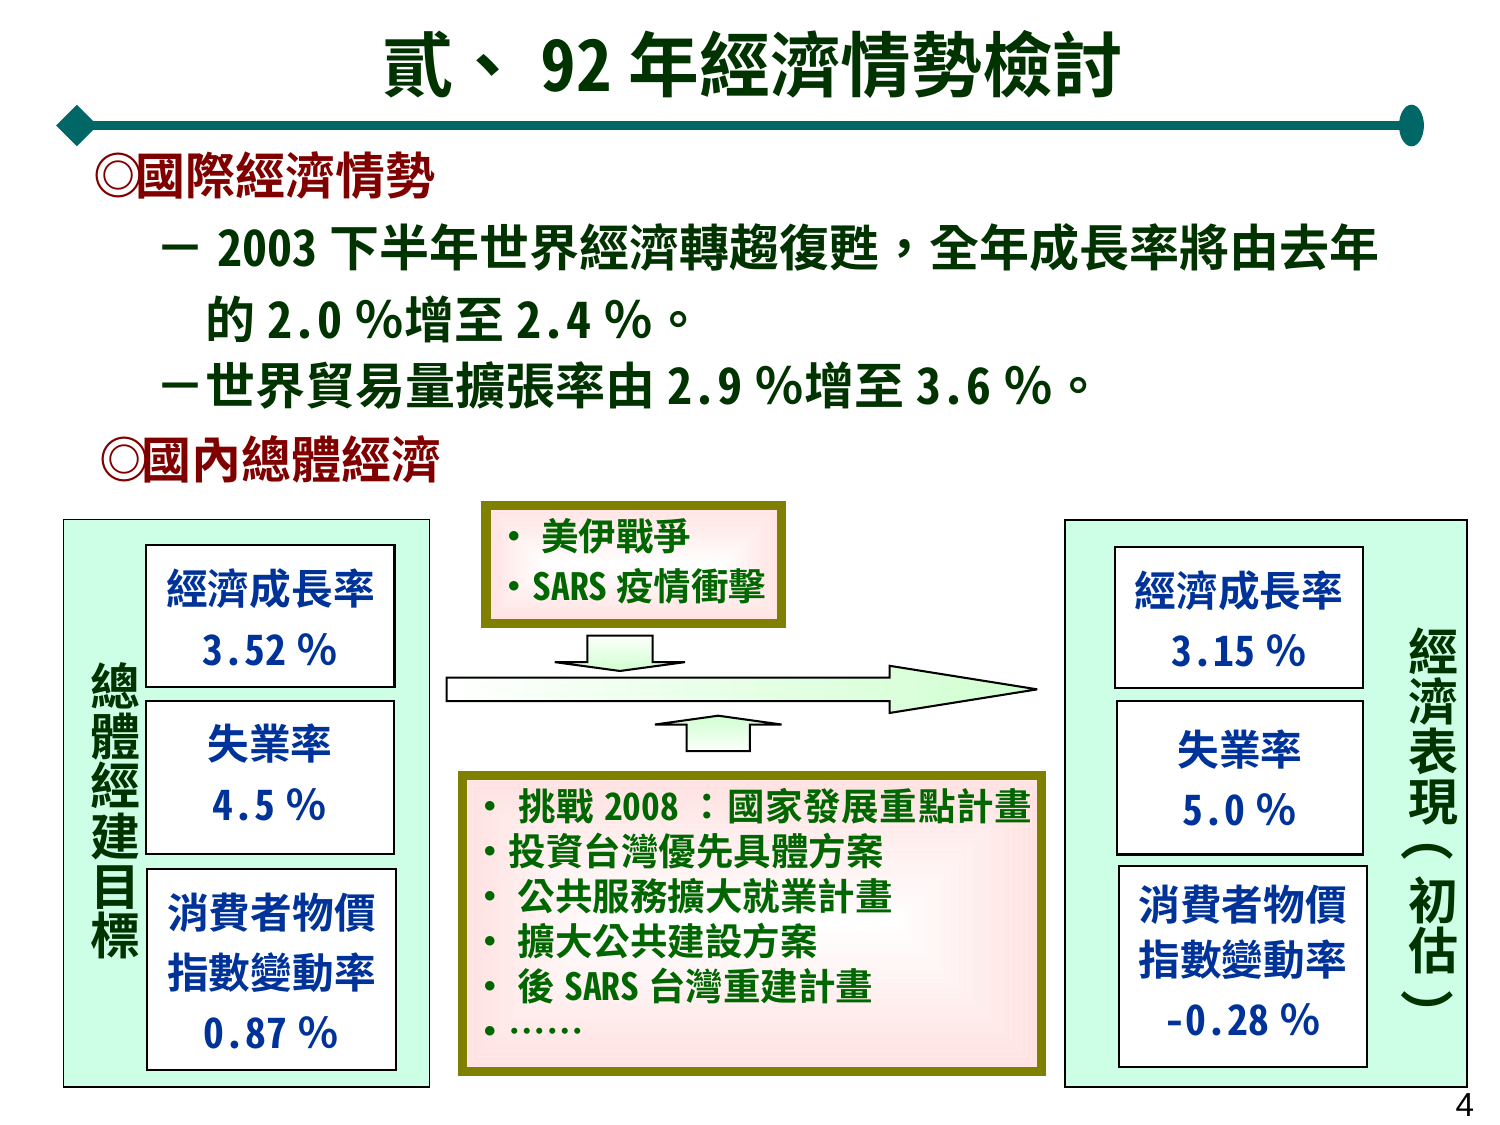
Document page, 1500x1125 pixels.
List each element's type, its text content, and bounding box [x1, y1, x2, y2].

text_box ◎國際經濟情勢 －2003下半年世界經濟轉趨復甦，全年成長率將由去年 的2.0％增至2.4％。 －世界貿易量擴張率由2.9％增至3.6％。 [84, 136, 1420, 433]
text_box [1065, 519, 1467, 1088]
text_box 貳、92年經濟情勢檢討 [315, 4, 1178, 114]
text_box [446, 665, 1038, 713]
text_box [554, 635, 686, 671]
text_box [63, 519, 430, 1087]
text_box 消費者物價指數變動率 0.87％ [147, 869, 396, 1070]
text_box 消費者物價指數變動率 -0.28％ [1118, 865, 1367, 1067]
text_box [654, 715, 782, 752]
text_box 失業率 5.0％ [1117, 701, 1364, 855]
text_box 總體經建目標 [61, 598, 152, 1024]
text_box 經濟表現(初估) [1379, 606, 1469, 1032]
text_box 經濟成長率 3.52％ [146, 545, 395, 688]
text_box ‧挑戰2008：國家發展重點計畫‧投資台灣優先具體方案 ‧公共服務擴大就業計畫 ‧擴大公共建設方案 ‧後SARS台灣重建計畫 ‧…… [462, 775, 1042, 1072]
text_box ‧美伊戰爭 ‧SARS疫情衝擊 [486, 505, 782, 624]
text_box 失業率 4.5％ [152, 700, 395, 855]
text_box 經濟成長率 3.15％ [1114, 546, 1364, 689]
text_box ◎國內總體經濟 [91, 414, 729, 498]
